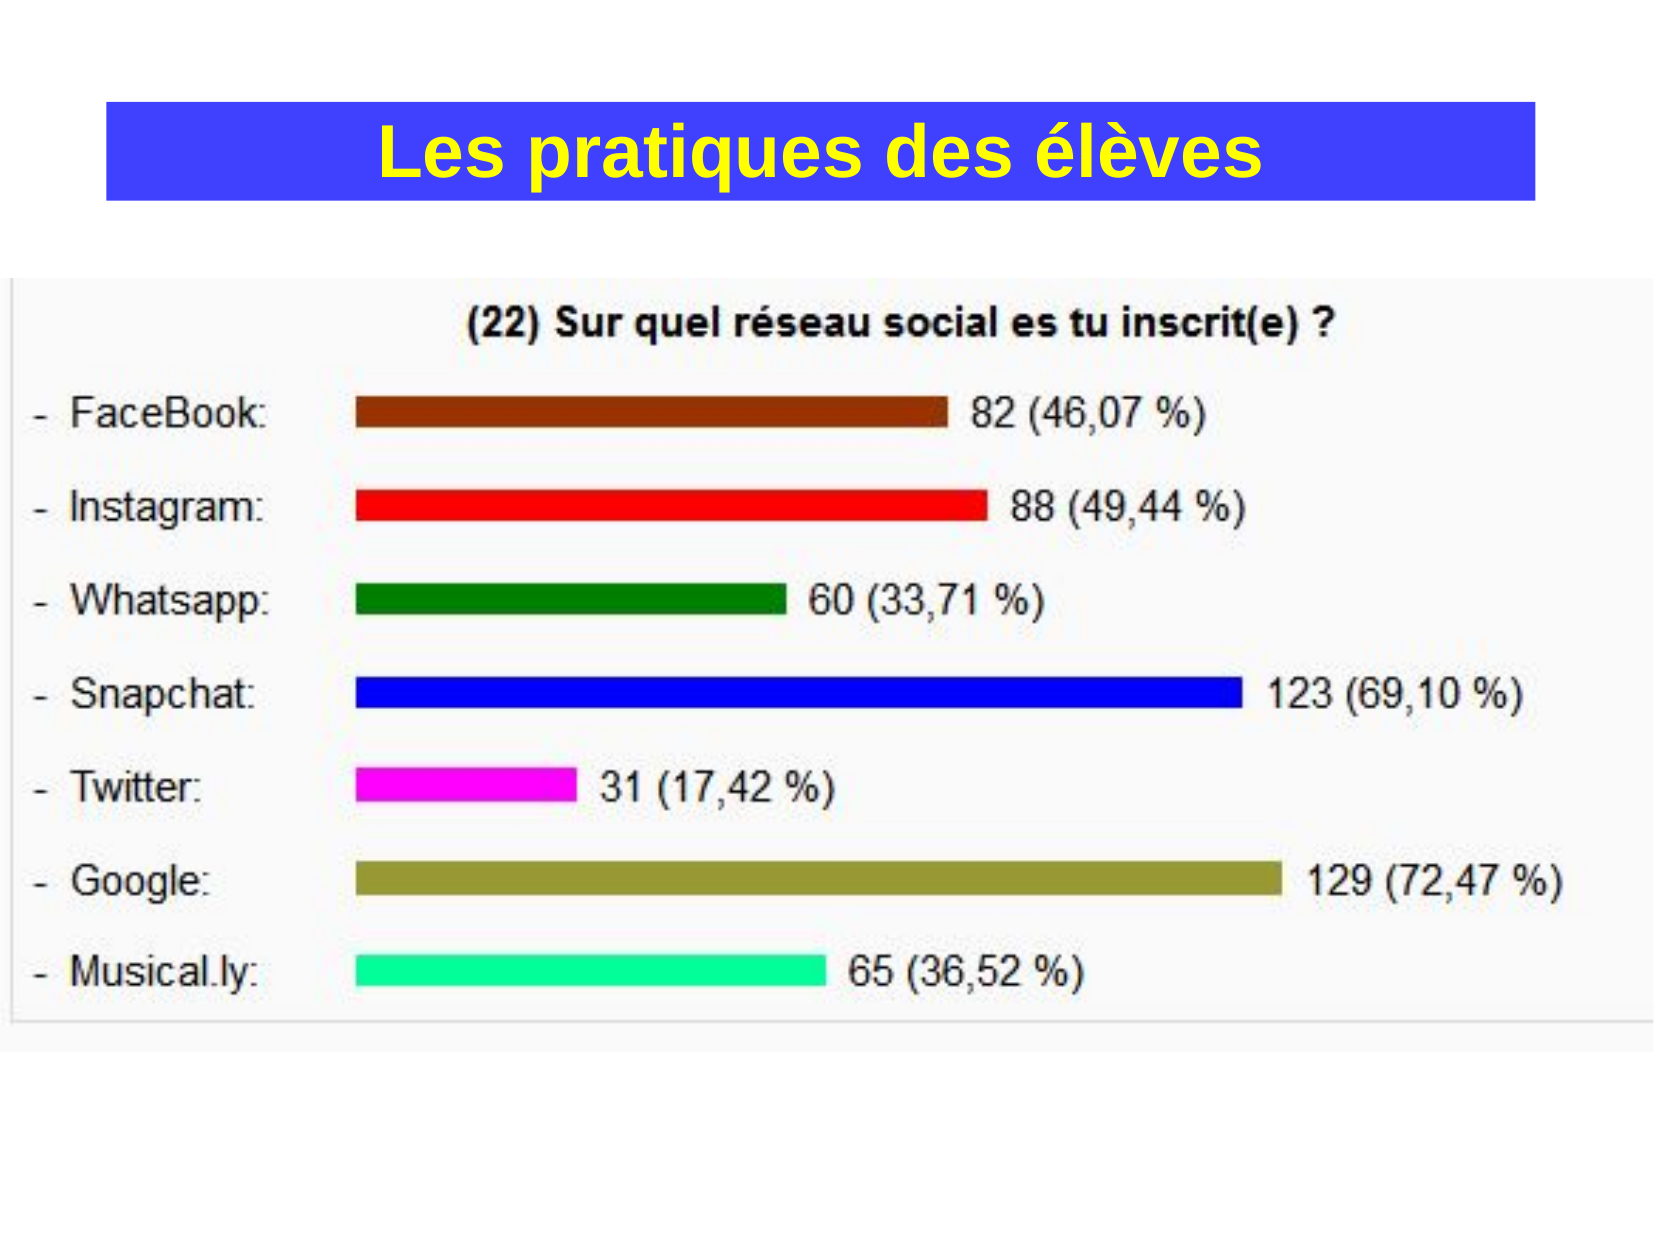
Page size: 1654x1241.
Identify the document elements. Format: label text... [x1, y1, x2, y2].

picture [0, 278, 1654, 1052]
text_box Les pratiques des élèves [106, 101, 1536, 201]
